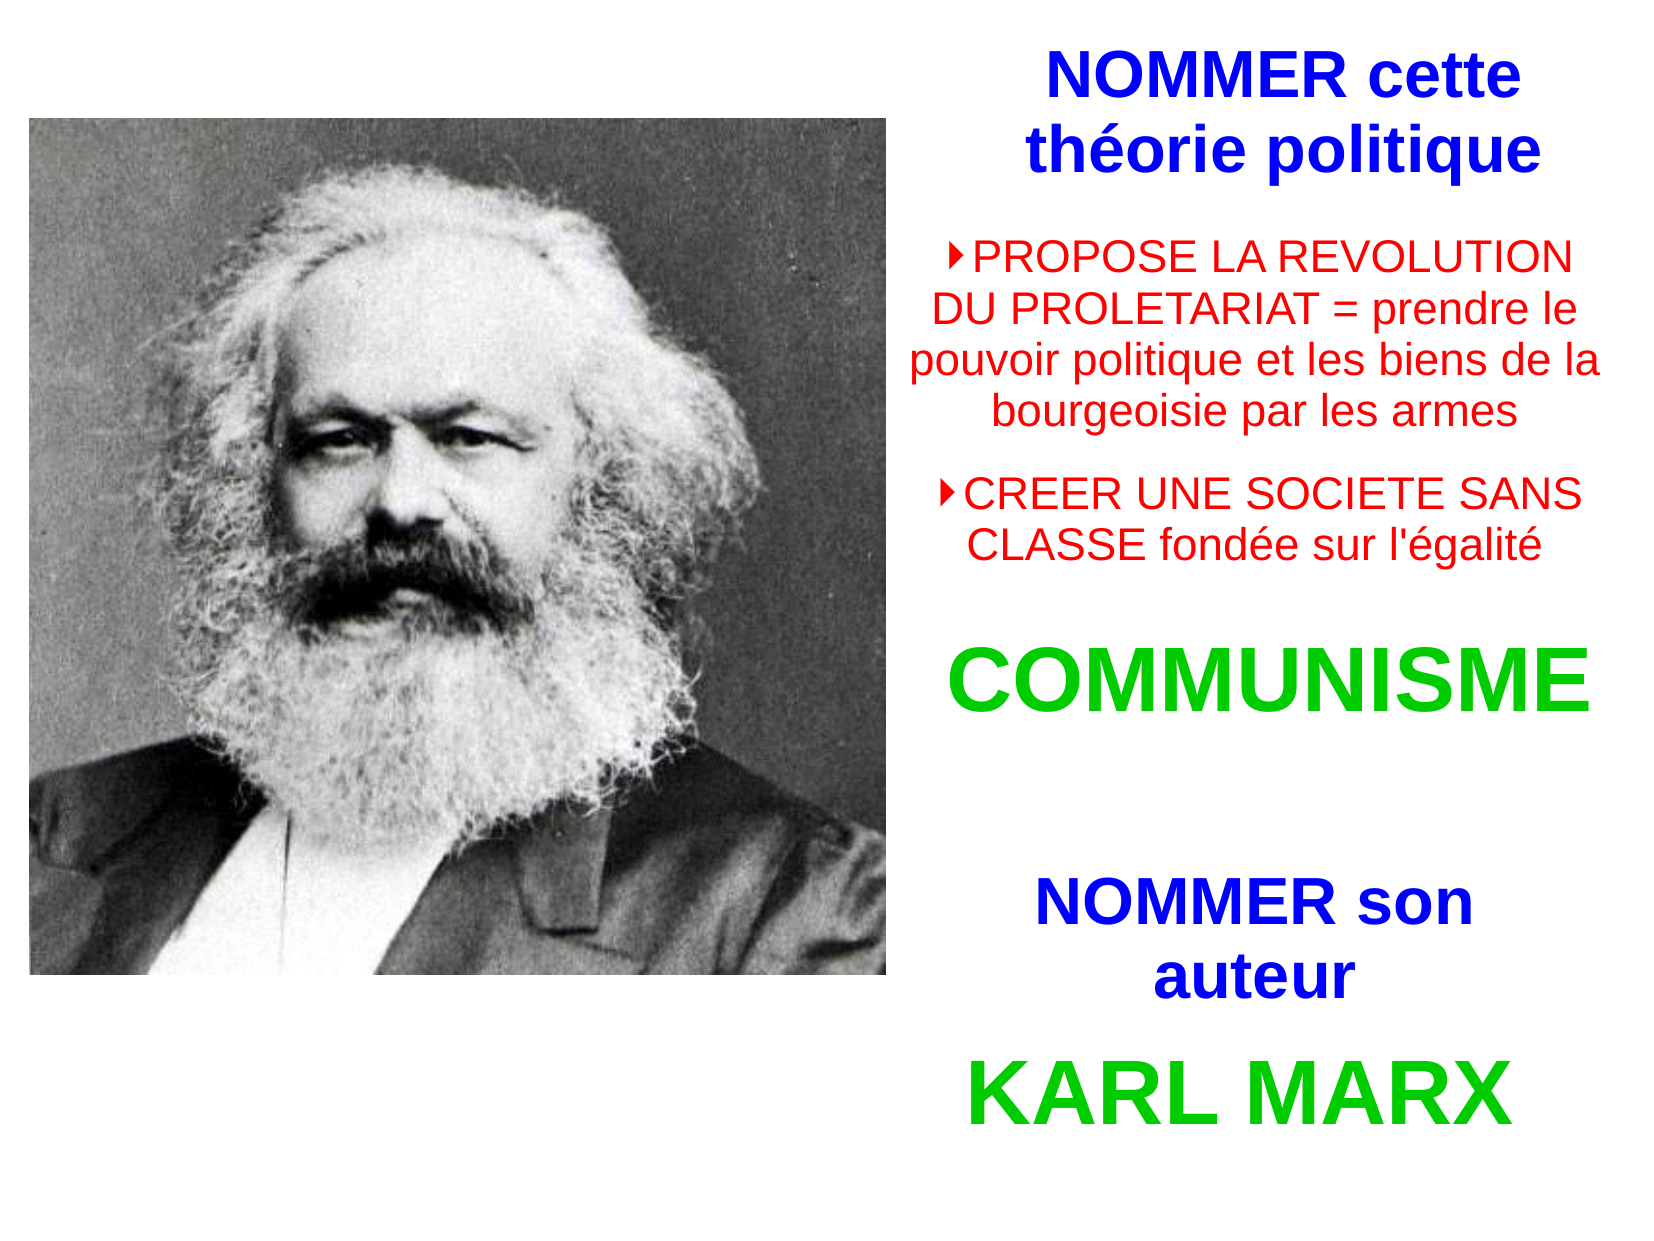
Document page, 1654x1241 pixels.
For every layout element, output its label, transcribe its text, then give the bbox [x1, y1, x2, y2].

text_box PROPOSE LA REVOLUTION DU PROLETARIAT = prendre le pouvoir politique et les biens de la bourgeoisie par les armes [886, 223, 1625, 443]
picture [29, 118, 886, 975]
text_box KARL MARX [826, 1034, 1654, 1152]
text_box COMMUNISME [886, 620, 1654, 739]
text_box CREER UNE SOCIETE SANS CLASSE fondée sur l'égalité [885, 460, 1625, 578]
text_box NOMMER son auteur [974, 856, 1536, 1021]
text_box NOMMER cette théorie politique [1003, 29, 1565, 194]
